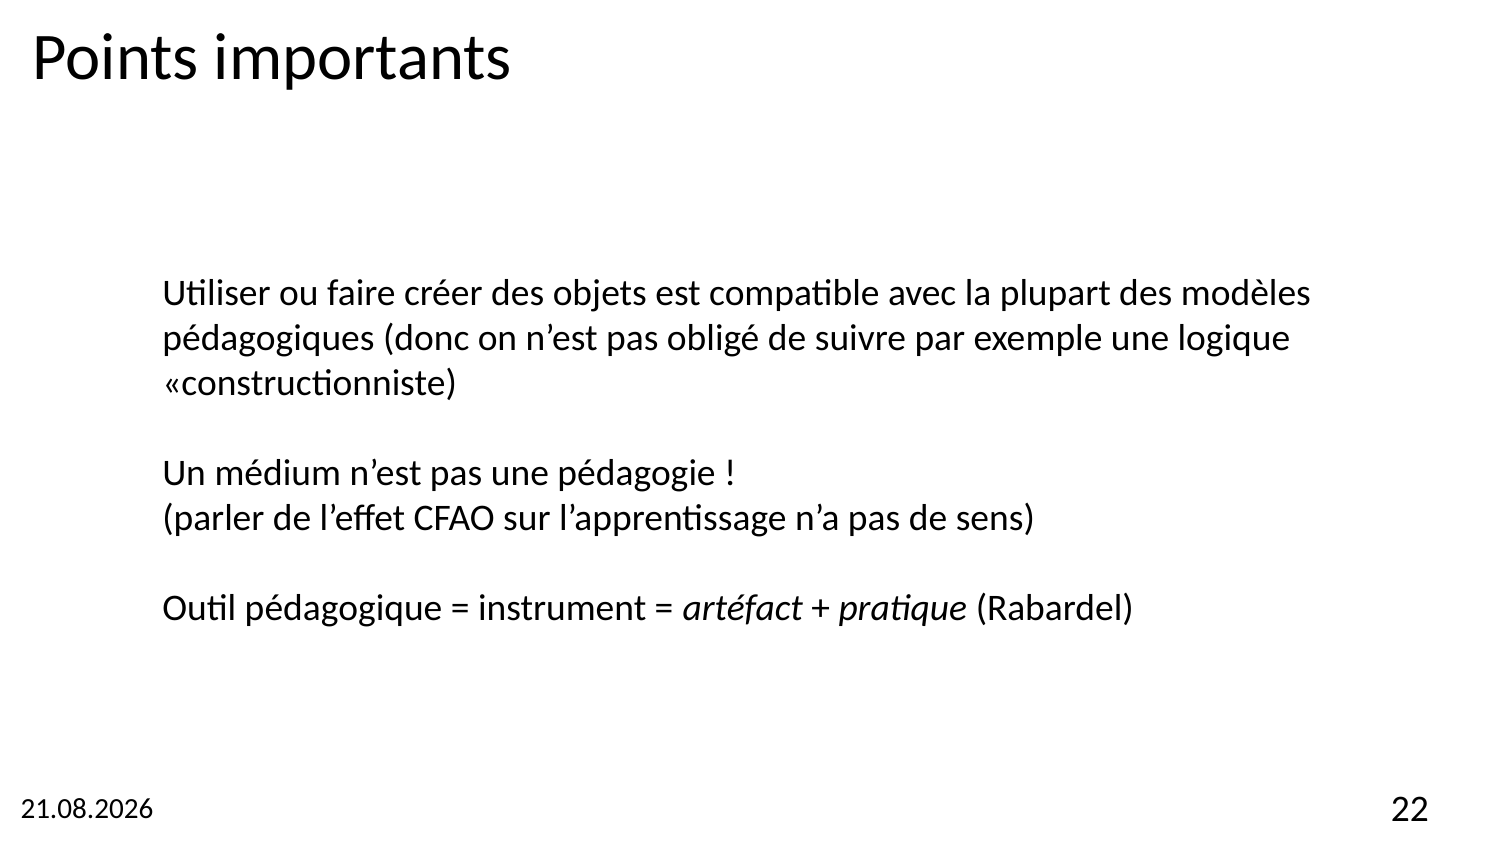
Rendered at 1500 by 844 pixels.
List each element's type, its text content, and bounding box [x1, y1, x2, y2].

slide_number 09.06.2022 [5, 782, 209, 827]
text_box Utiliser ou faire créer des objets est compatible avec la plupart des modèles pédagogiques (donc on n’est pas obligé de suivre par exemple une logique «constructionniste) Un médium n’est pas une pédagogie ! (parler de l’effet CFAO sur l’apprentissage n’a pas de sens) Outil pédagogique = instrument = artéfact + pratique (Rabardel) [147, 260, 1394, 636]
text_box Points importants [17, 5, 1483, 115]
slide_number <numéro> [1376, 776, 1459, 821]
